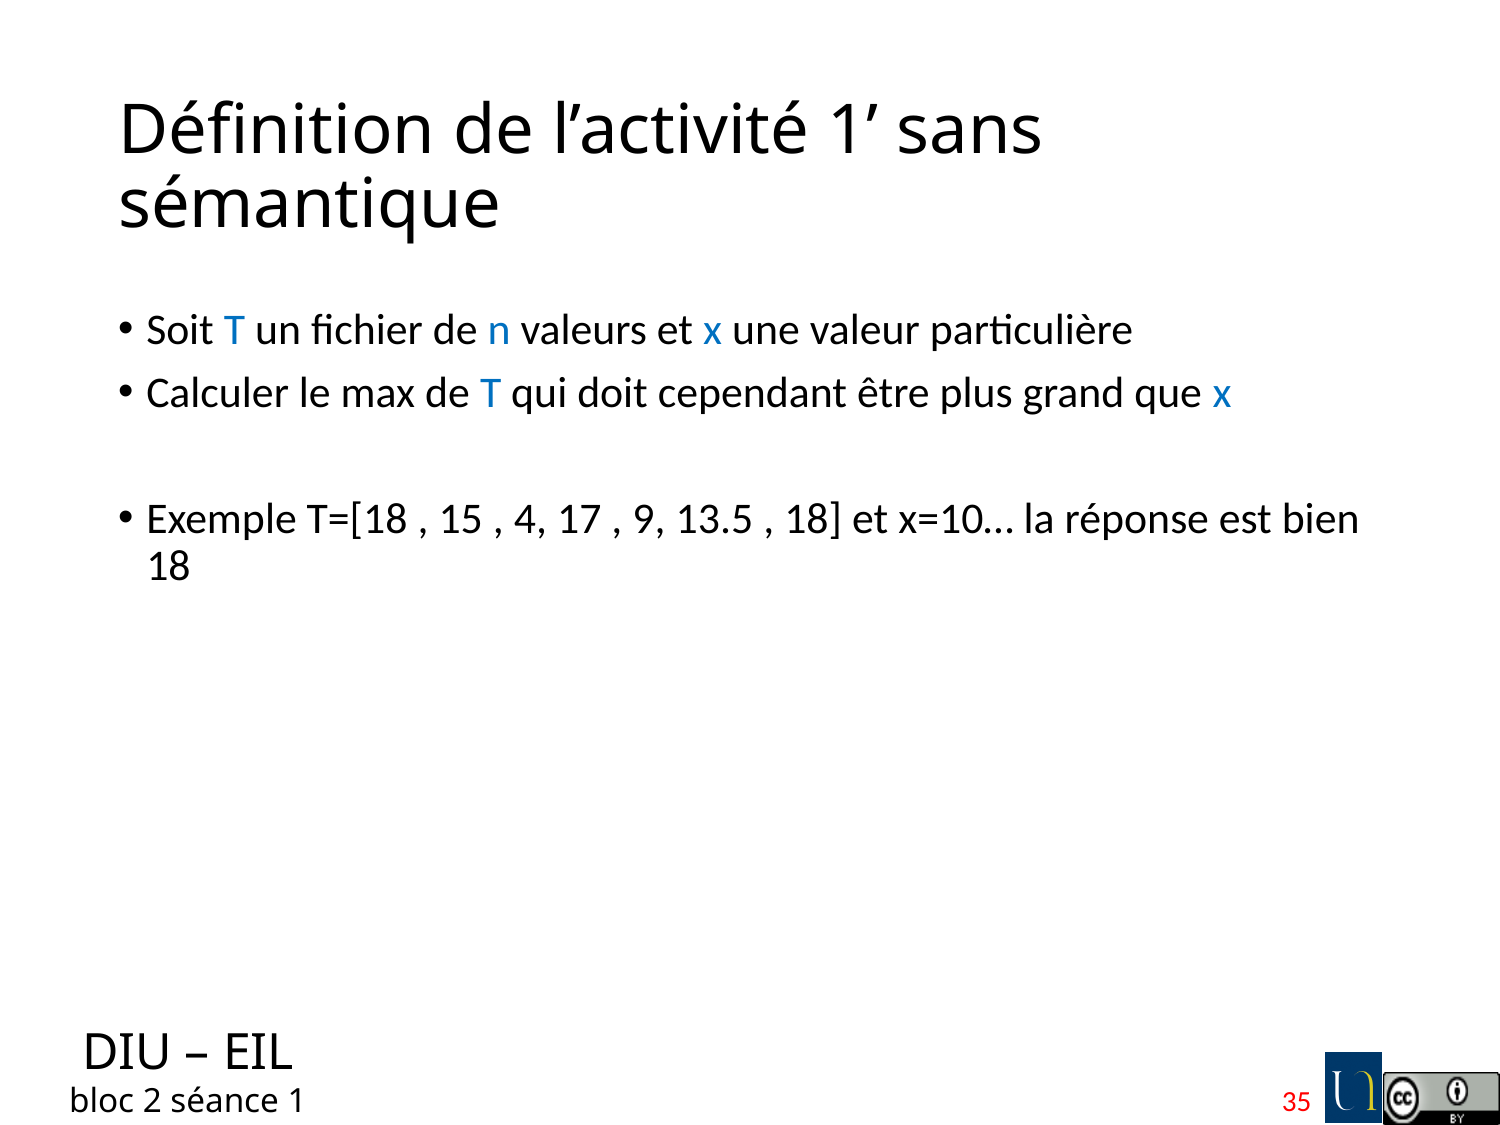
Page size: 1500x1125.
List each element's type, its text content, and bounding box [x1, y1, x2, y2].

title Définition de l’activité 1’ sans sémantique [103, 59, 1397, 278]
picture [1383, 1072, 1500, 1125]
list Soit T un fichier de n valeurs et x une valeur particulière Calculer le max de T qui doit cependant être plus grand que x Exemple T=[18 , 15 , 4, 17 , 9, 13.5 , 18] et x=10… la réponse est bien 18 [103, 299, 1397, 1014]
picture [1325, 1052, 1382, 1123]
slide_number <numéro> [1240, 1070, 1327, 1125]
